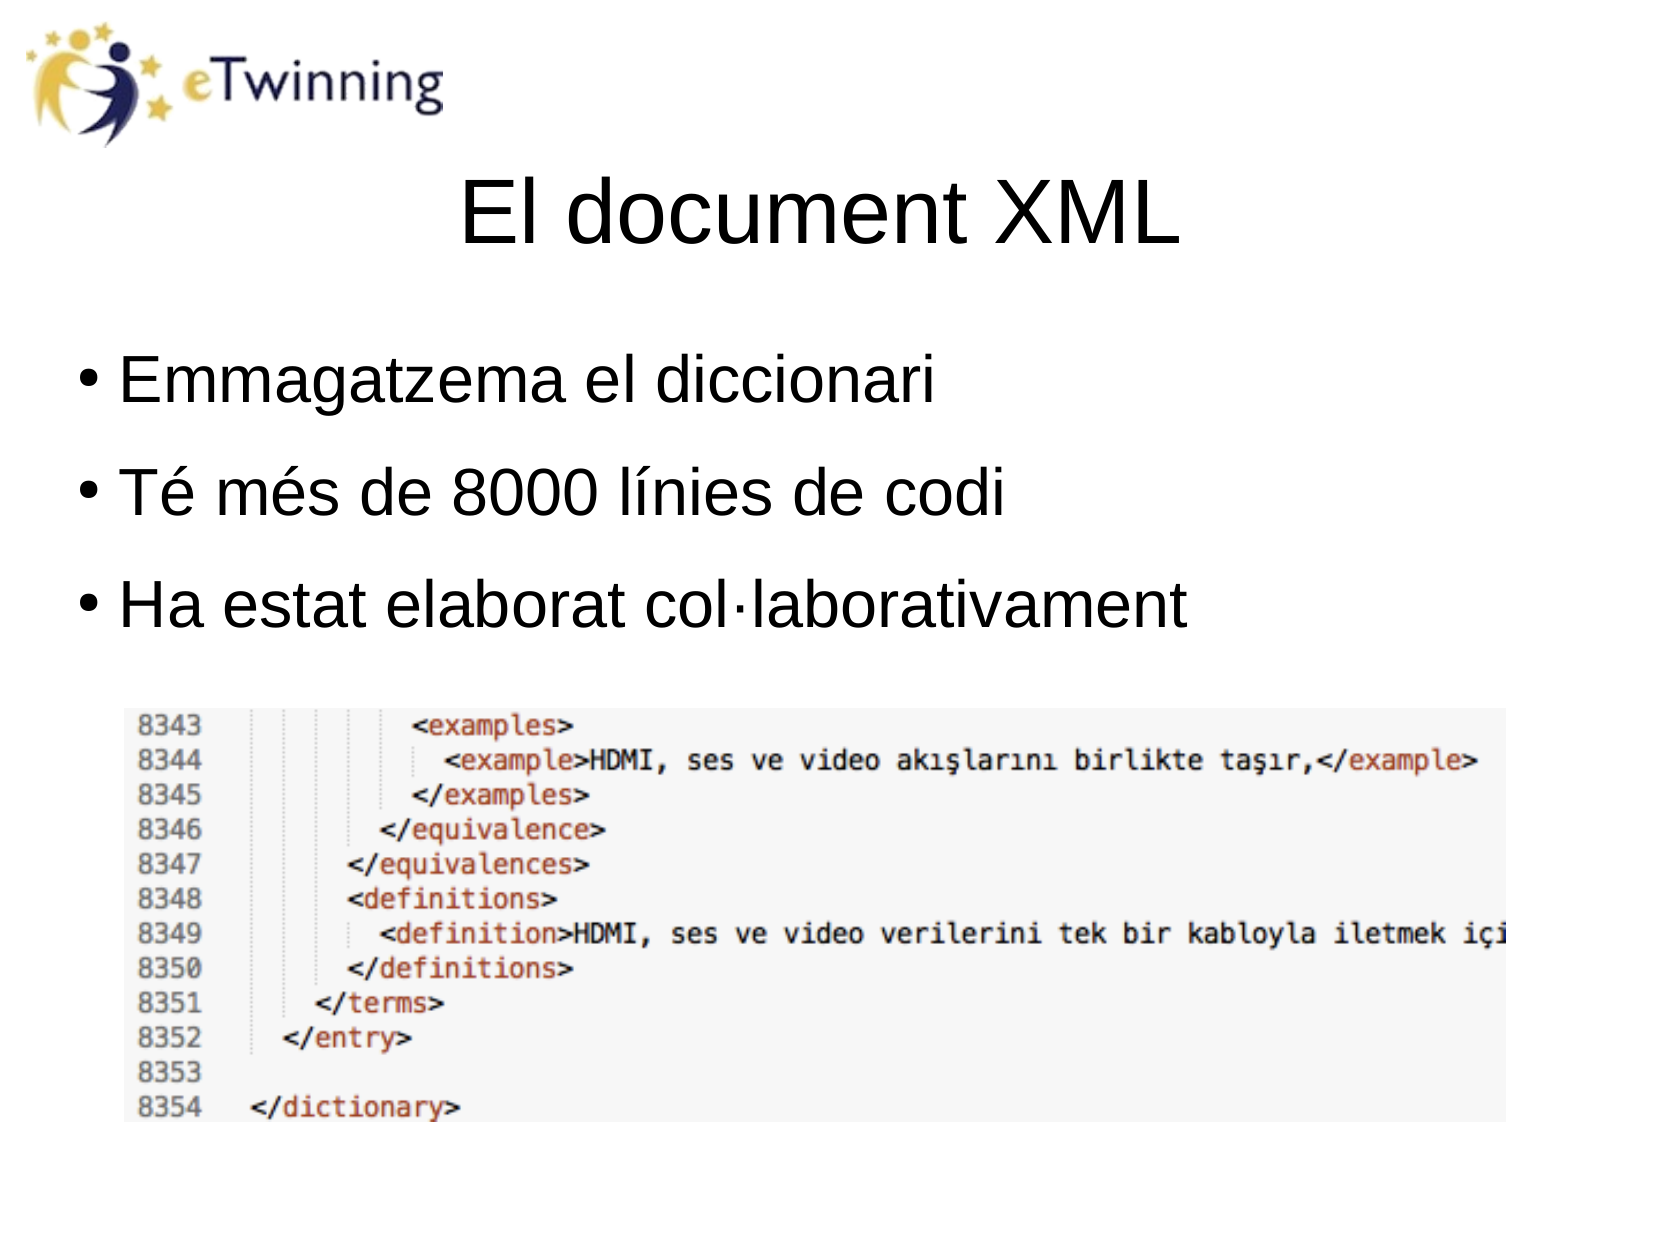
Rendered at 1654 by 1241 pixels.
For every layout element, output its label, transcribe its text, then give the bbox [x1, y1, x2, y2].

picture [26, 20, 443, 148]
picture [124, 708, 1506, 1122]
subtitle Emmagatzema el diccionari Té més de 8000 línies de codi Ha estat elaborat col·laborativament [76, 296, 1565, 650]
title El document XML [76, 127, 1565, 296]
